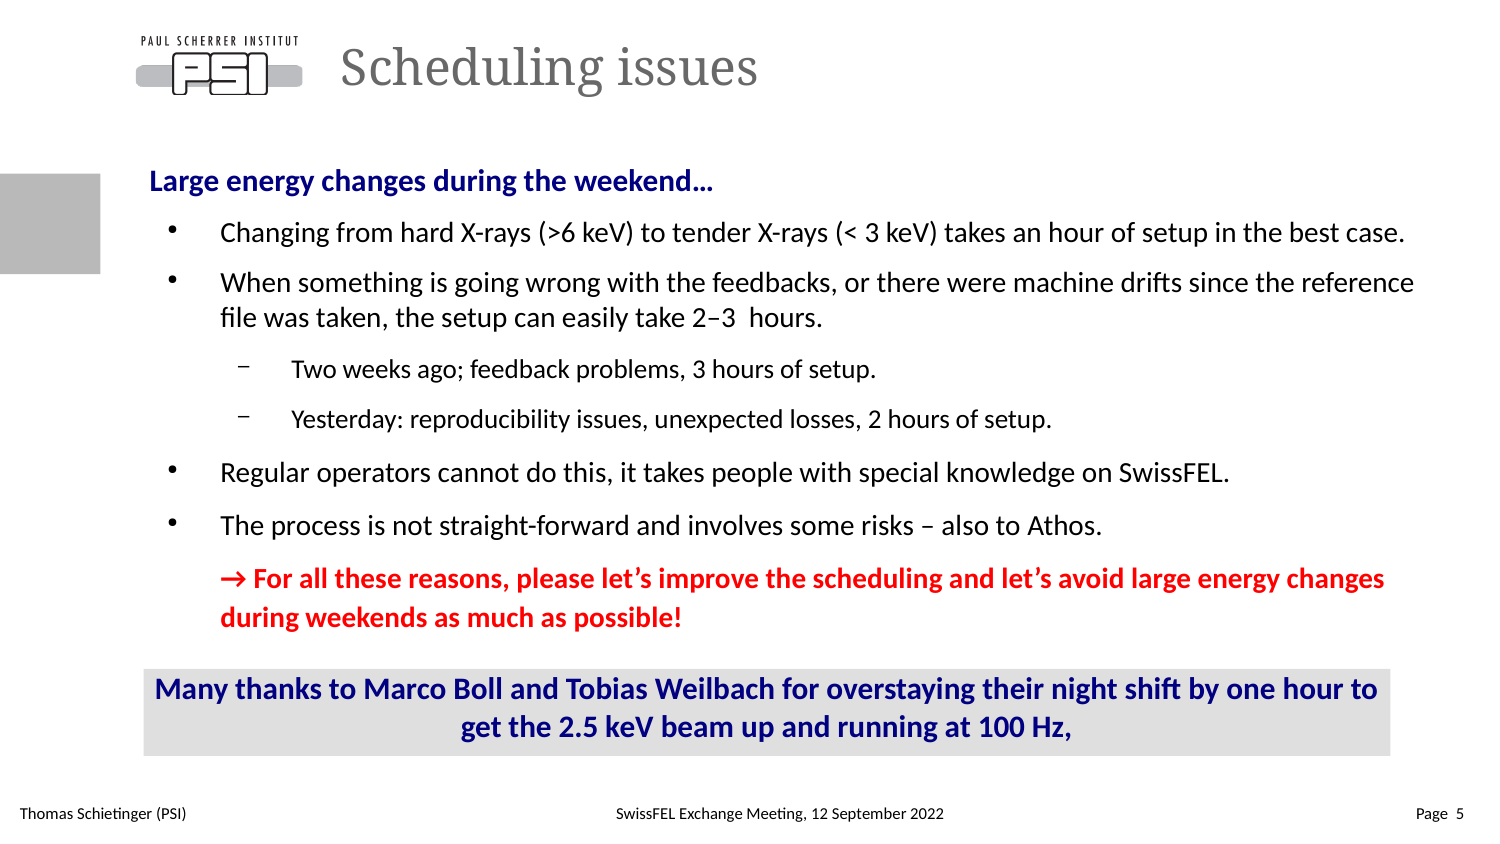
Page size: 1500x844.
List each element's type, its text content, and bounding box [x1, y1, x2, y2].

list Many thanks to Marco Boll and Tobias Weilbach for overstaying their night shift by one hour to get the 2.5 keV beam up and running at 100 Hz, [143, 668, 1391, 756]
list Large energy changes during the weekend… Changing from hard X-rays (>6 keV) to tender X-rays (< 3 keV) takes an hour of setup in the best case. When something is going wrong with the feedbacks, or there were machine drifts since the reference file was taken, the setup can easily take 2–3 hours. Two weeks ago; feedback problems, 3 hours of setup. Yesterday: reproducibility issues, unexpected losses, 2 hours of setup. Regular operators cannot do this, it takes people with special knowledge on SwissFEL. The process is not straight-forward and involves some risks – also to Athos. → For all these reasons, please let’s improve the scheduling and let’s avoid large energy changes during weekends as much as possible! [149, 160, 1442, 644]
title Scheduling issues [340, 35, 1442, 98]
